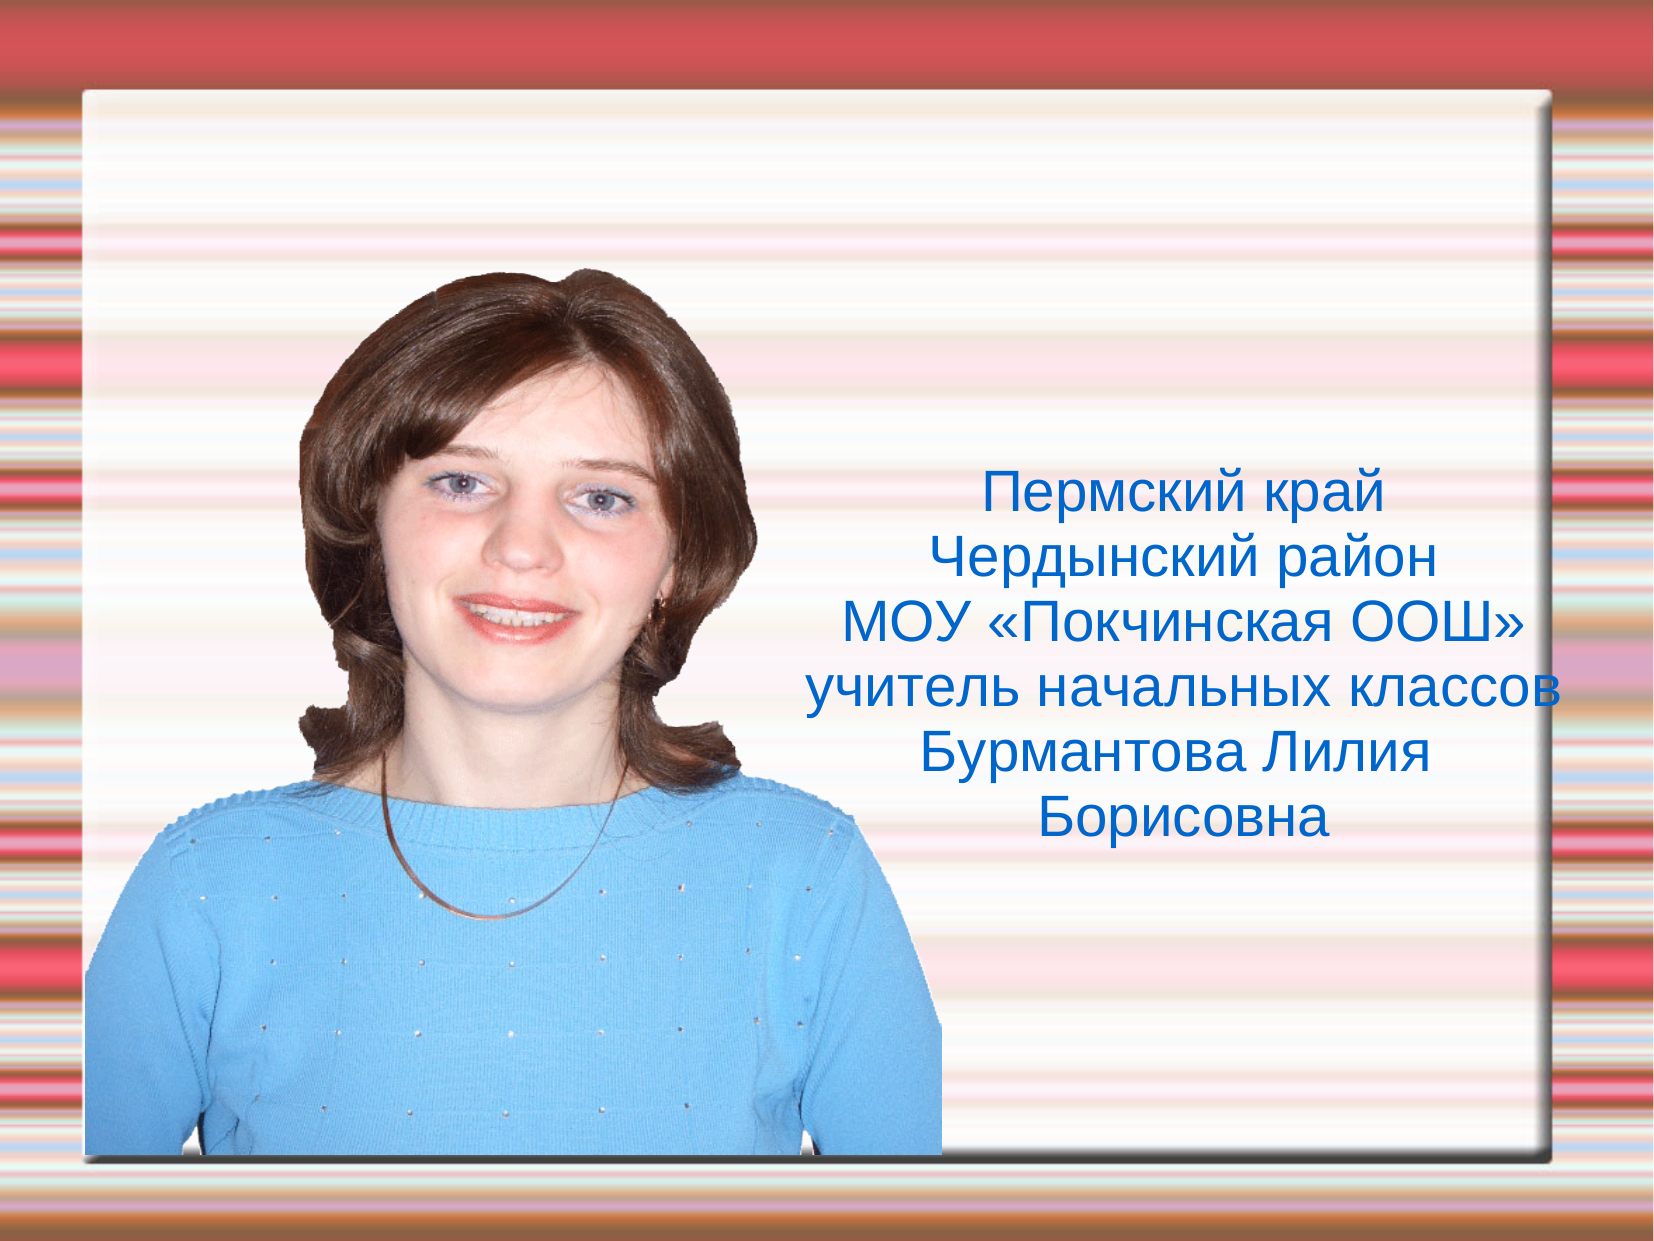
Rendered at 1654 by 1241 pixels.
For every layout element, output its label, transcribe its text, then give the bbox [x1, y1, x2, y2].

picture [0, 0, 1654, 1241]
subtitle Пермский край Чердынский район МОУ «Покчинская ООШ» учитель начальных классов Бурмантова Лилия Борисовна [679, 206, 1654, 1102]
